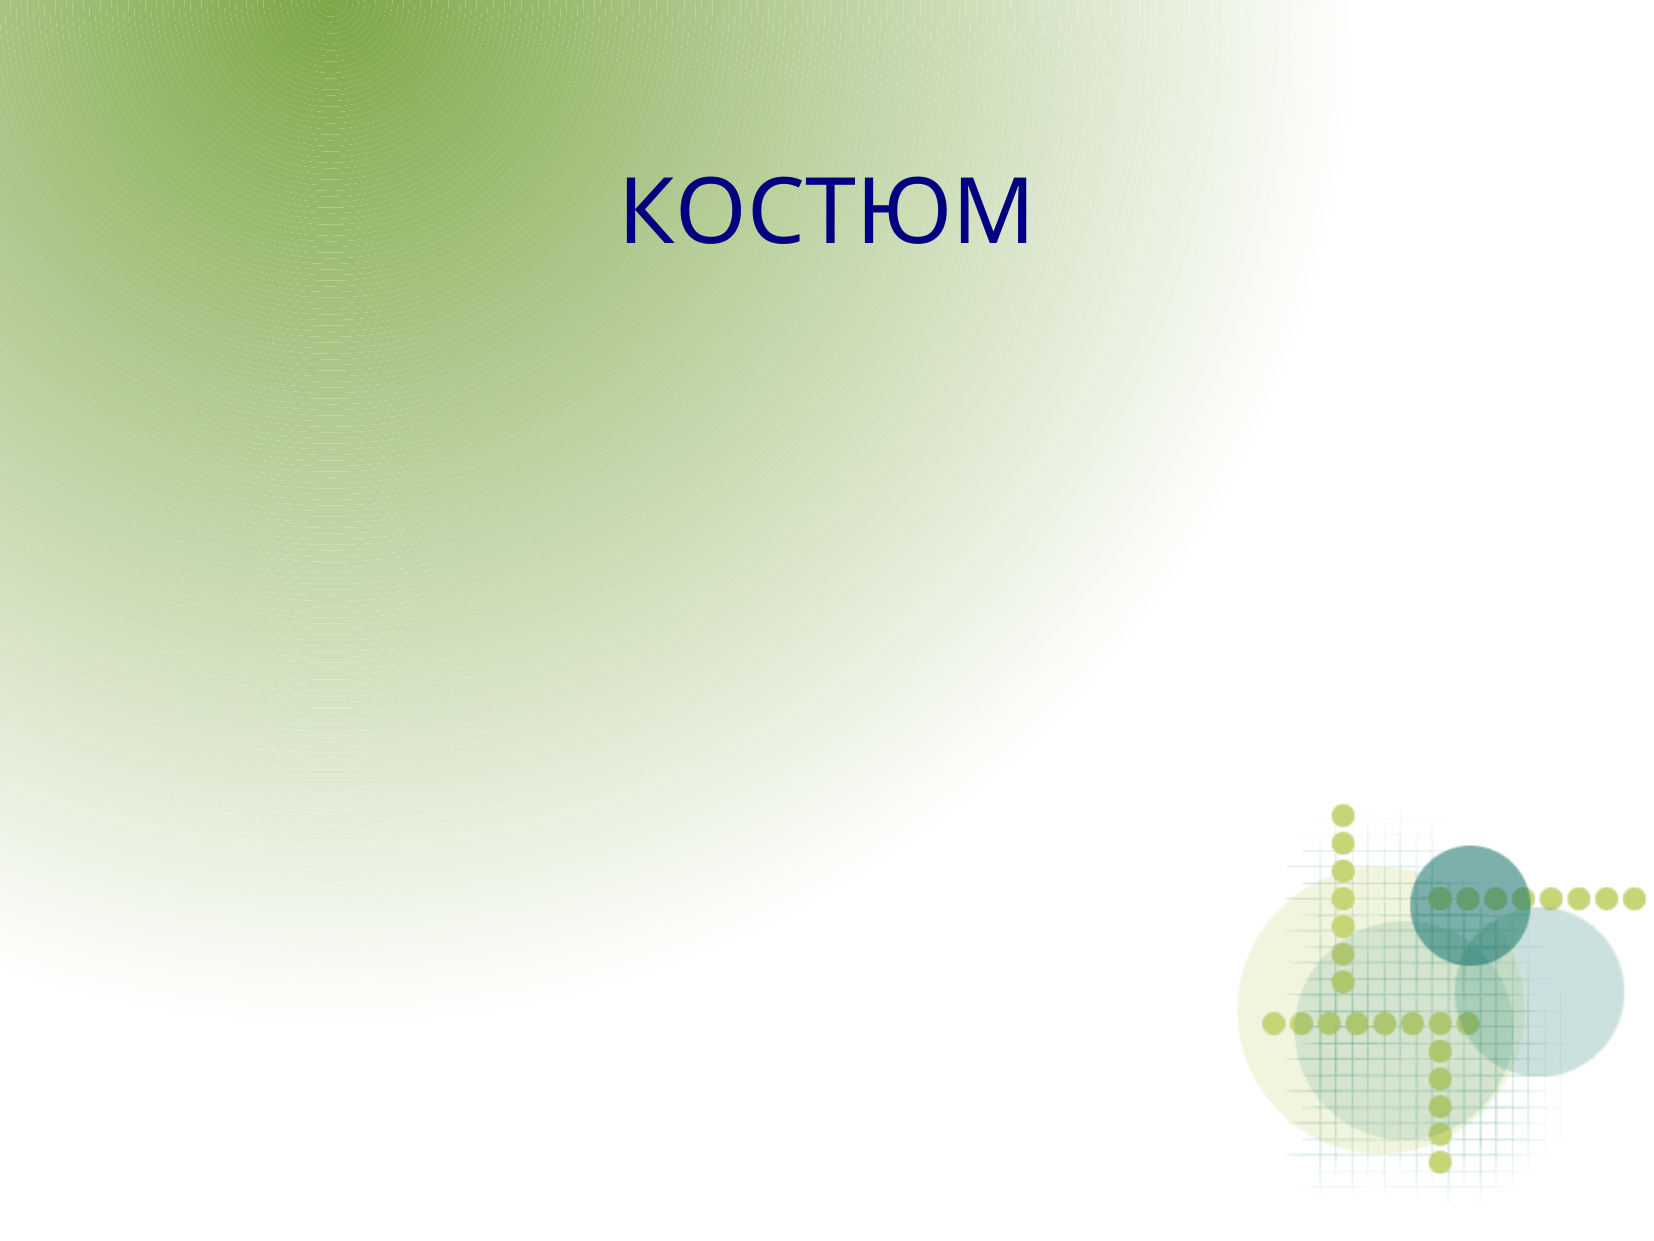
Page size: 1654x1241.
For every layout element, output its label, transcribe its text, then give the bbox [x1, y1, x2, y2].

title КОСТЮМ [121, 110, 1534, 303]
